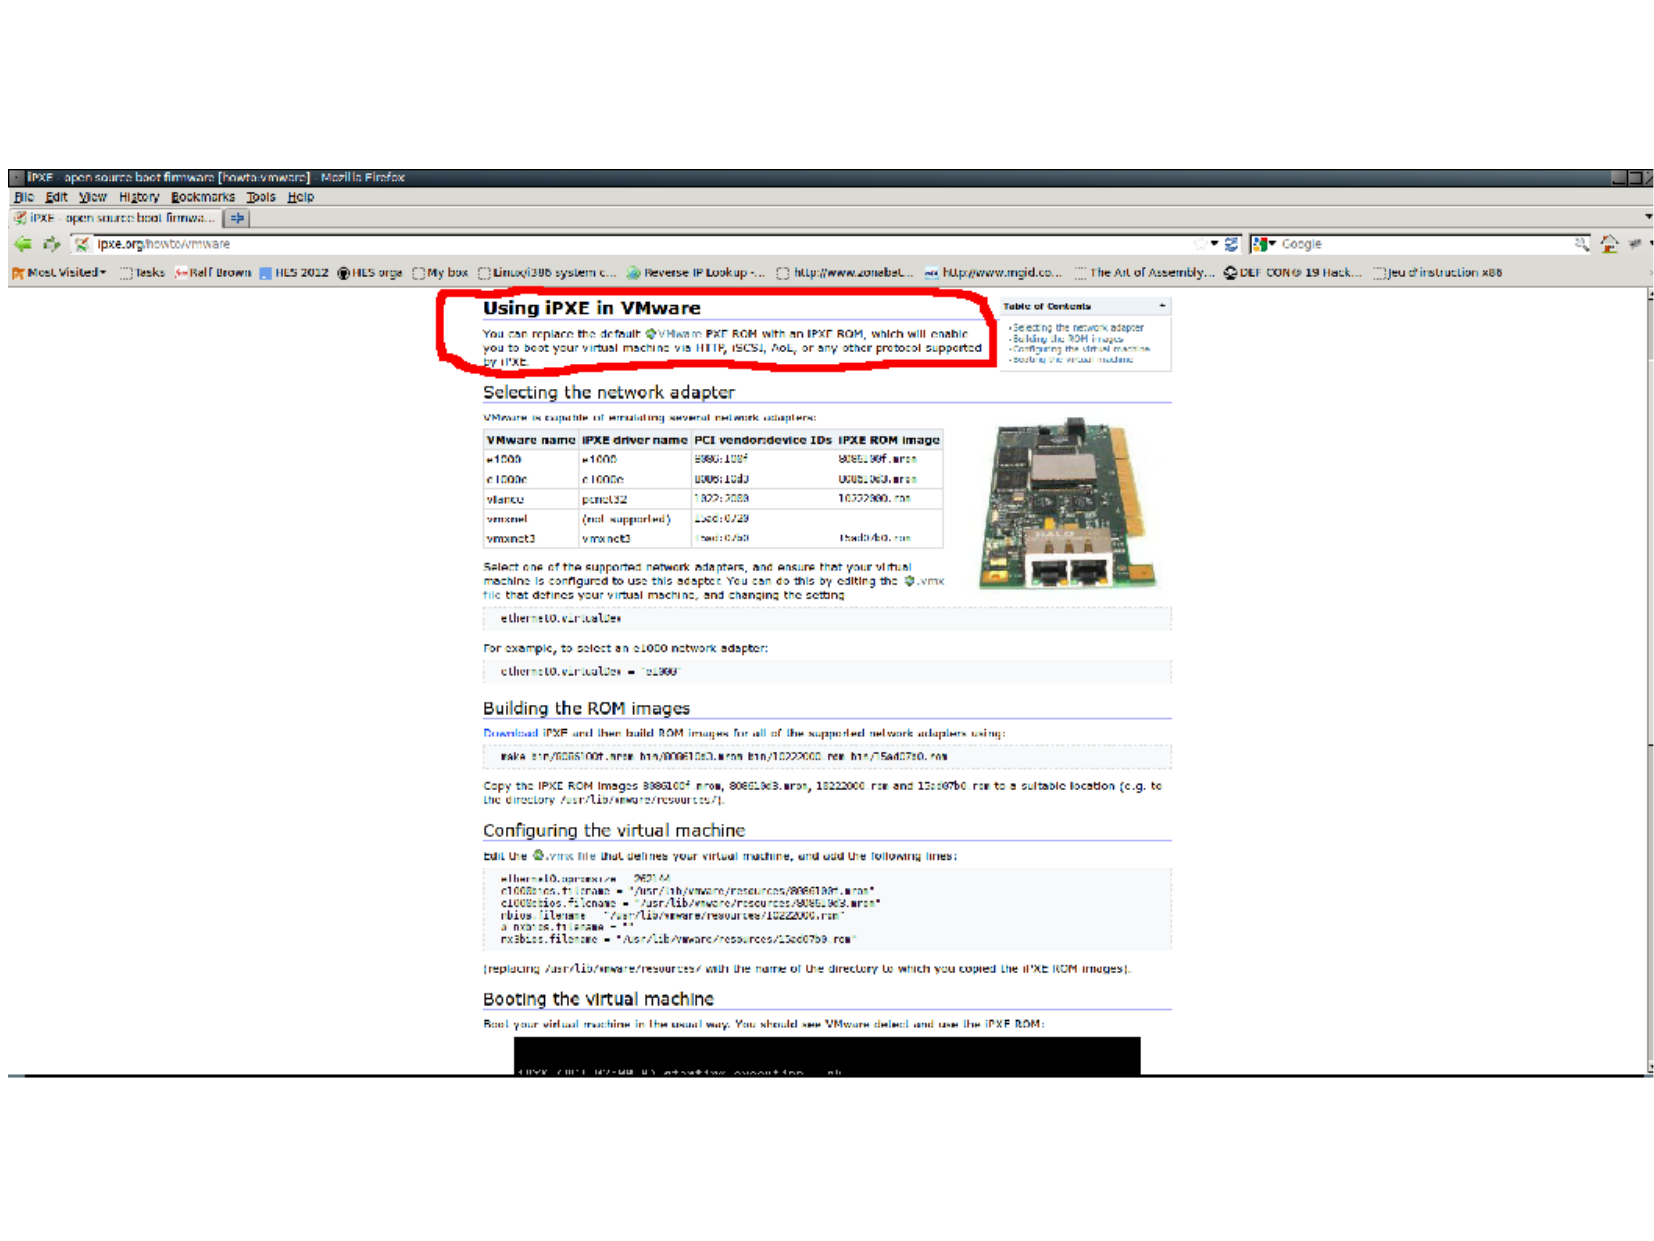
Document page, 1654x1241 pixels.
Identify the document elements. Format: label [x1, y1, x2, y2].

picture [8, 169, 1654, 1081]
